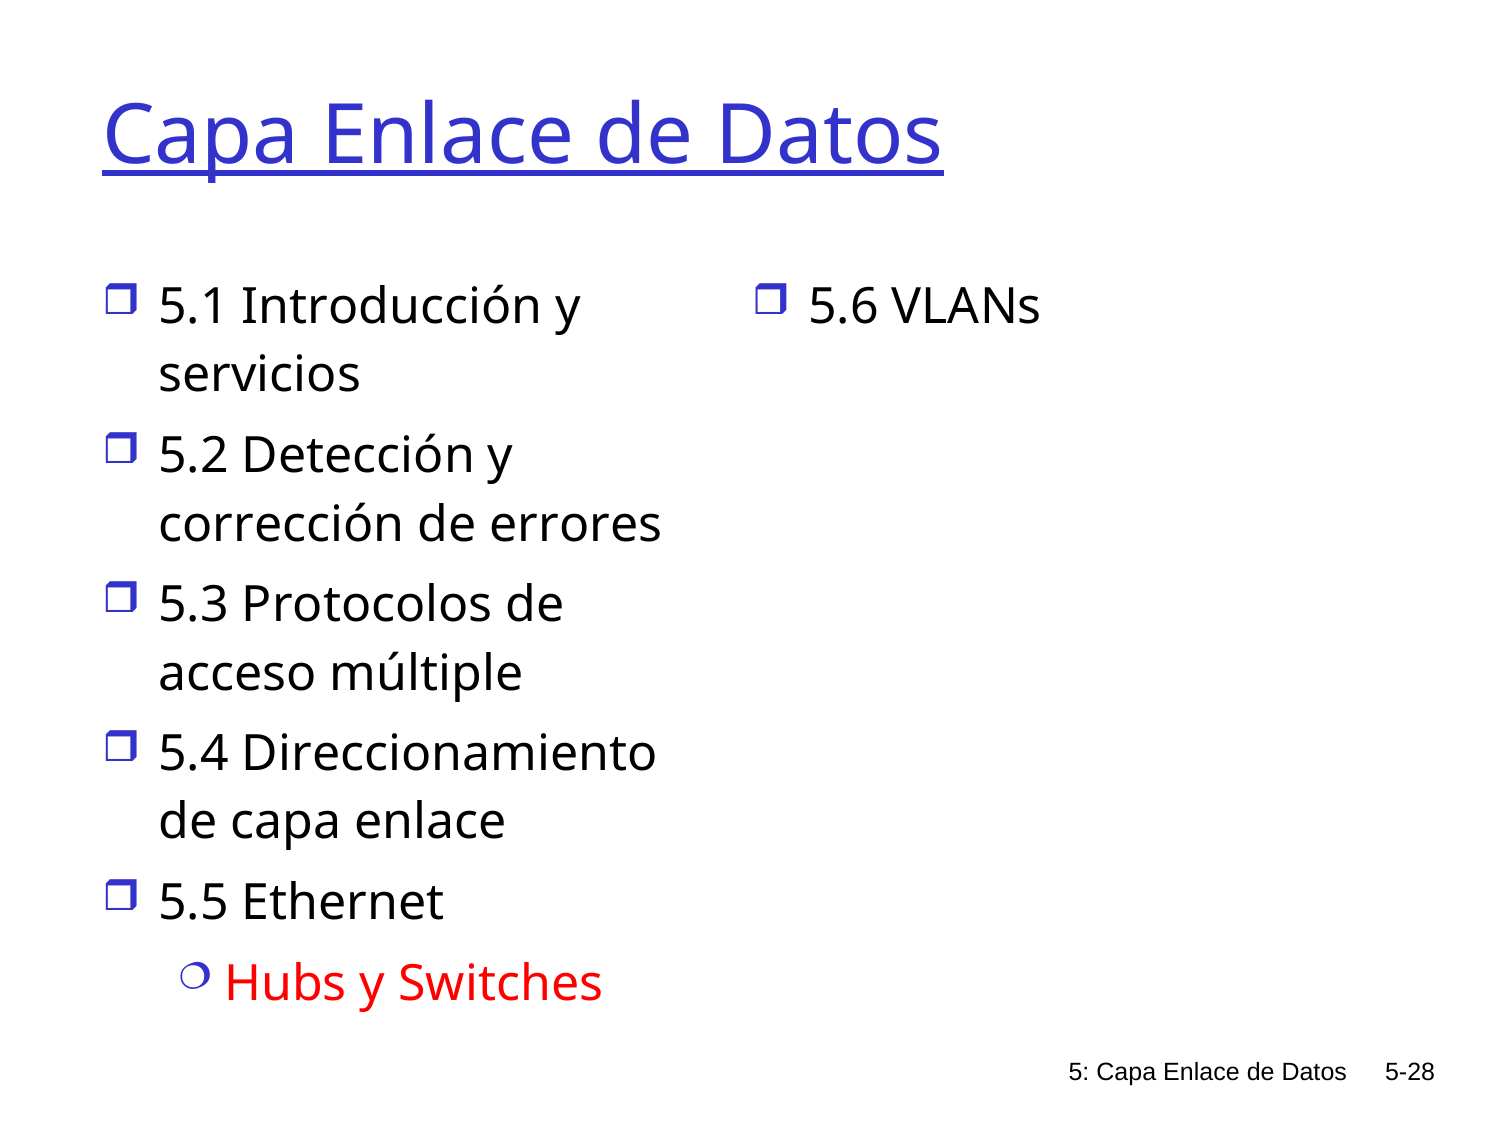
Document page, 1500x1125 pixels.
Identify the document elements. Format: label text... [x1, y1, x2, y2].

title Capa Enlace de Datos [87, 37, 1363, 225]
list 5.1 Introducción y servicios 5.2 Detección y corrección de errores 5.3 Protocolos de acceso múltiple 5.4 Direccionamiento de capa enlace 5.5 Ethernet Hubs y Switches [87, 262, 713, 1026]
list 5.6 VLANs [737, 262, 1403, 1026]
